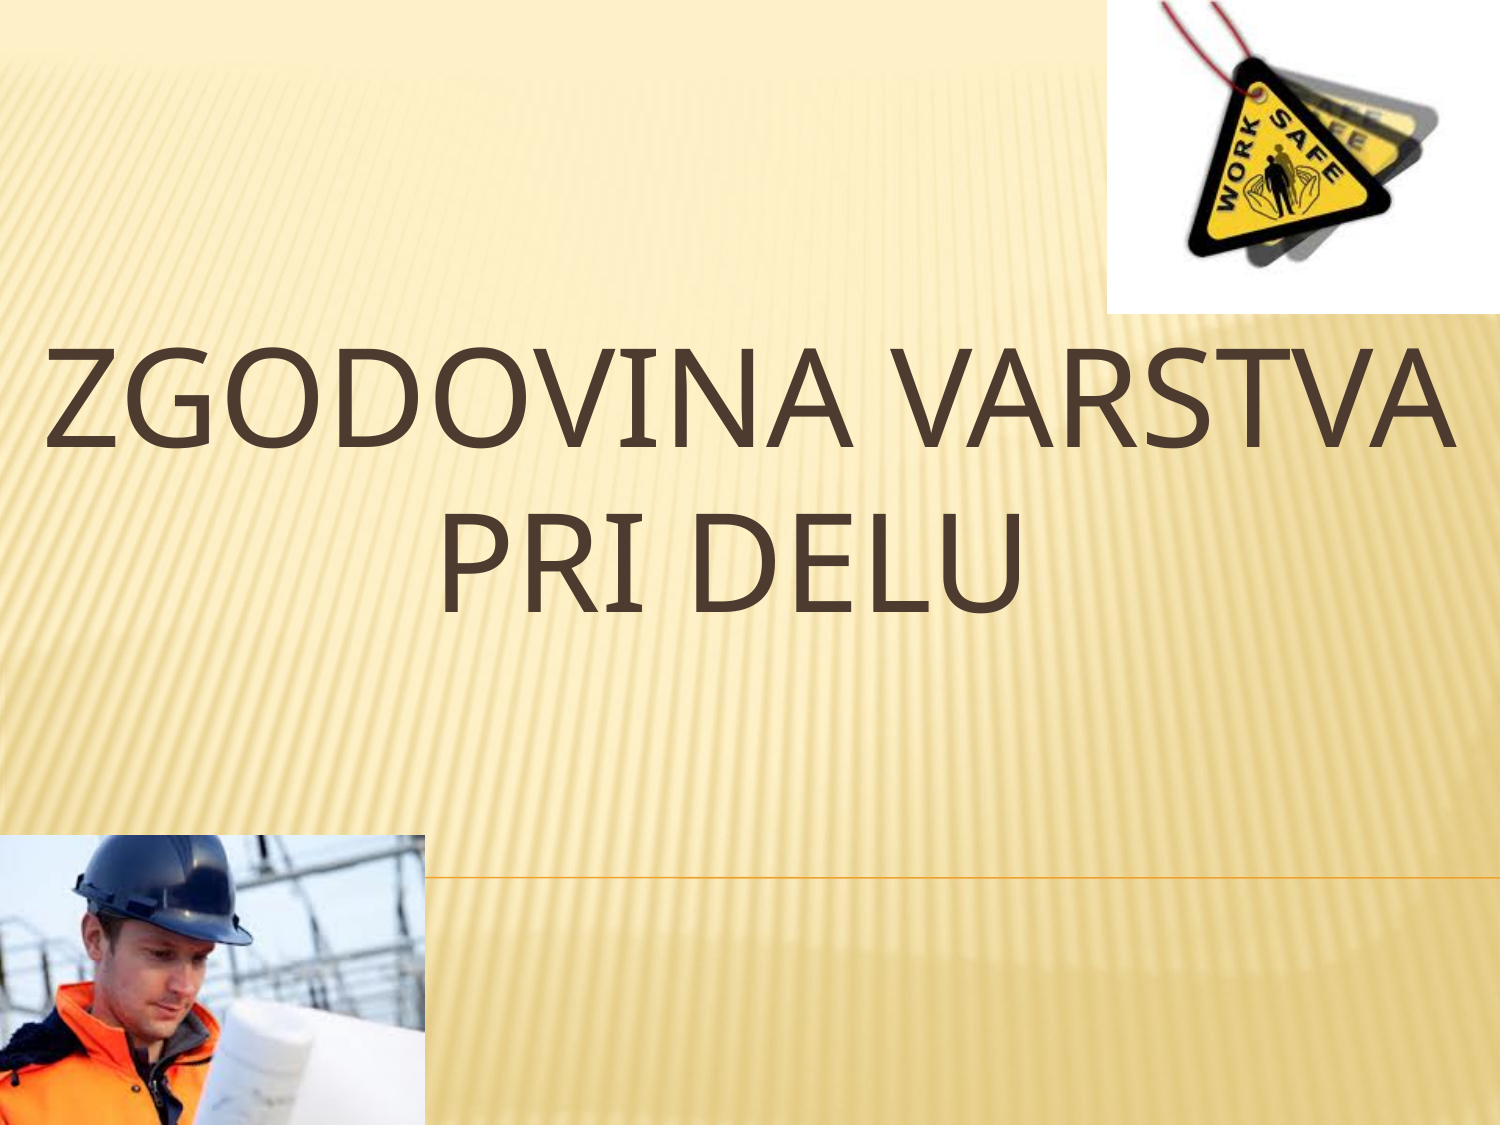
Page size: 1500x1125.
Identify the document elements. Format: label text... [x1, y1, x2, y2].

picture [0, 0, 1500, 314]
picture [0, 634, 1500, 1125]
title ZGODOVINA VARSTVA PRI DELU [0, 302, 1500, 634]
